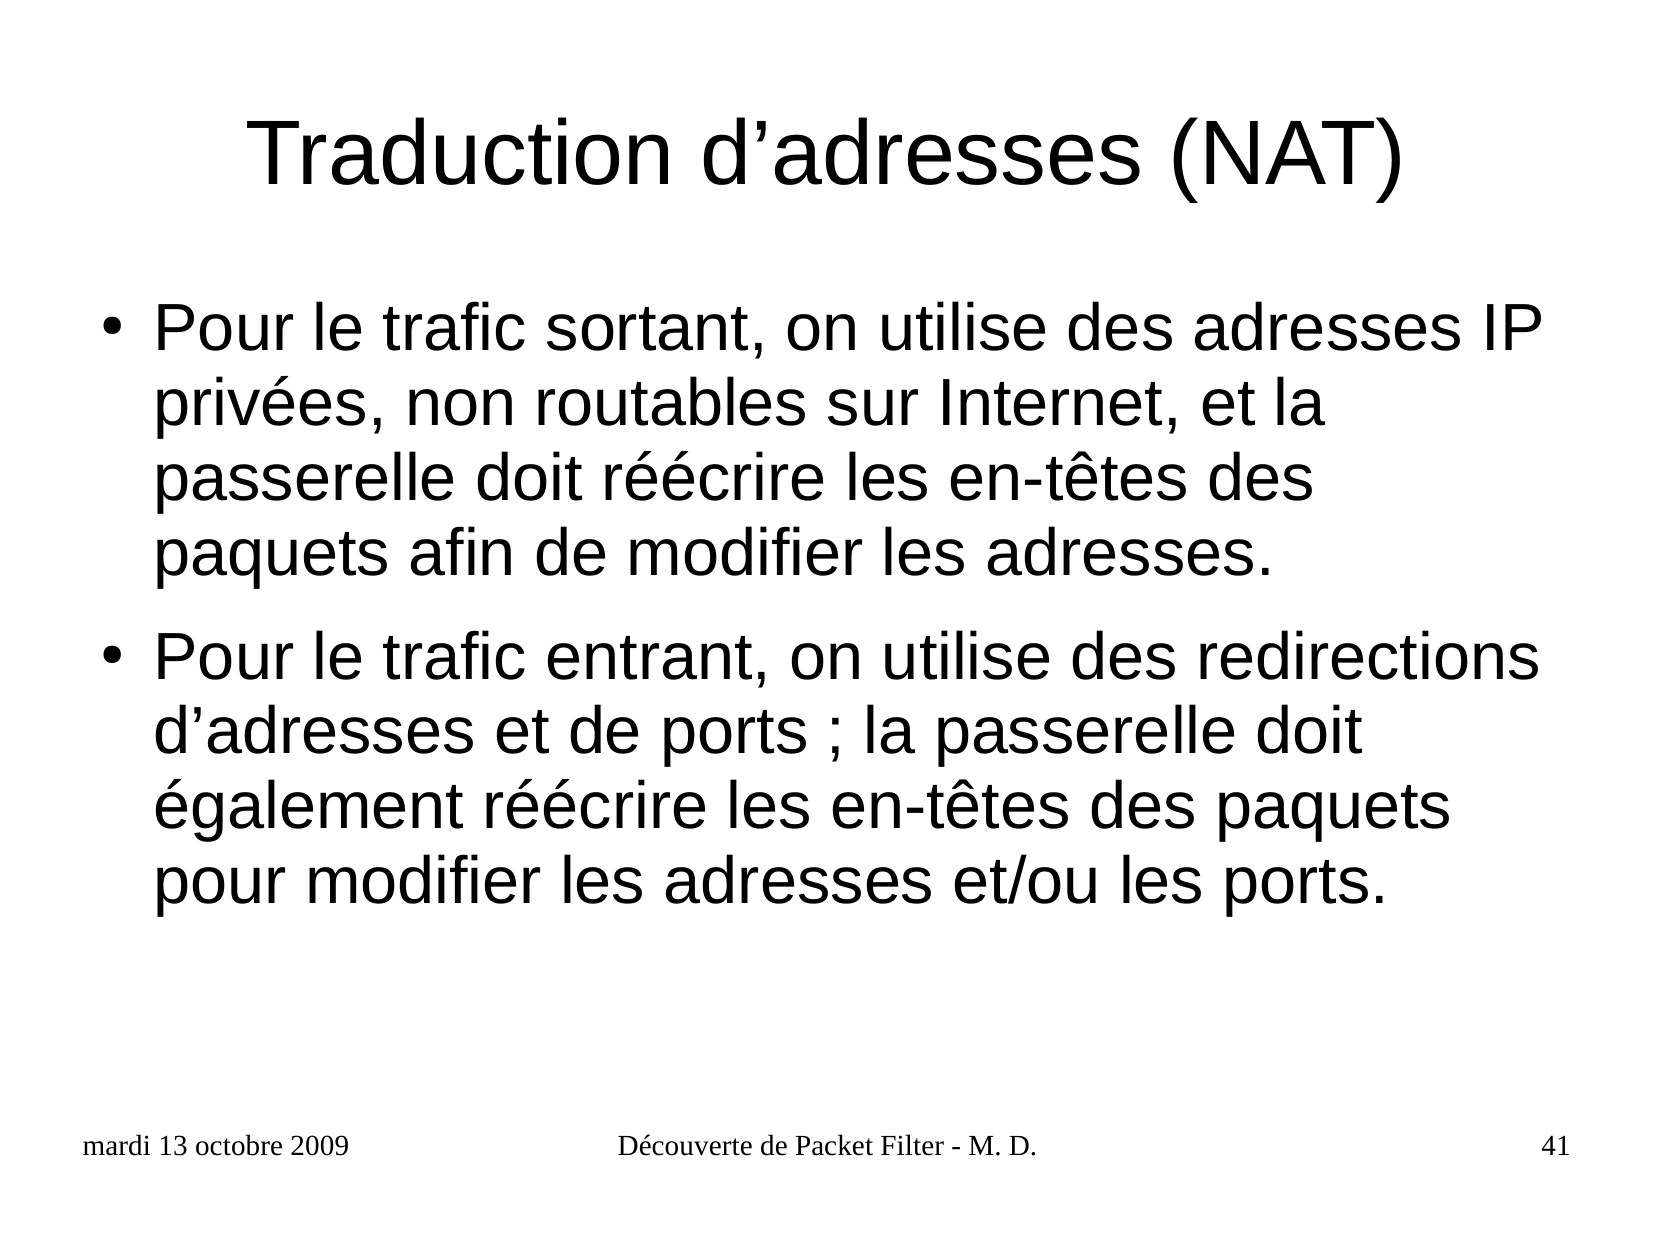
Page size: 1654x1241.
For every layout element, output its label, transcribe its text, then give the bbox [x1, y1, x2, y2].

list Pour le trafic sortant, on utilise des adresses IP privées, non routables sur Internet, et la passerelle doit réécrire les en-têtes des paquets afin de modifier les adresses. Pour le trafic entrant, on utilise des redirections d’adresses et de ports ; la passerelle doit également réécrire les en-têtes des paquets pour modifier les adresses et/ou les ports. [82, 290, 1571, 1094]
title Traduction d’adresses (NAT) [82, 49, 1571, 257]
